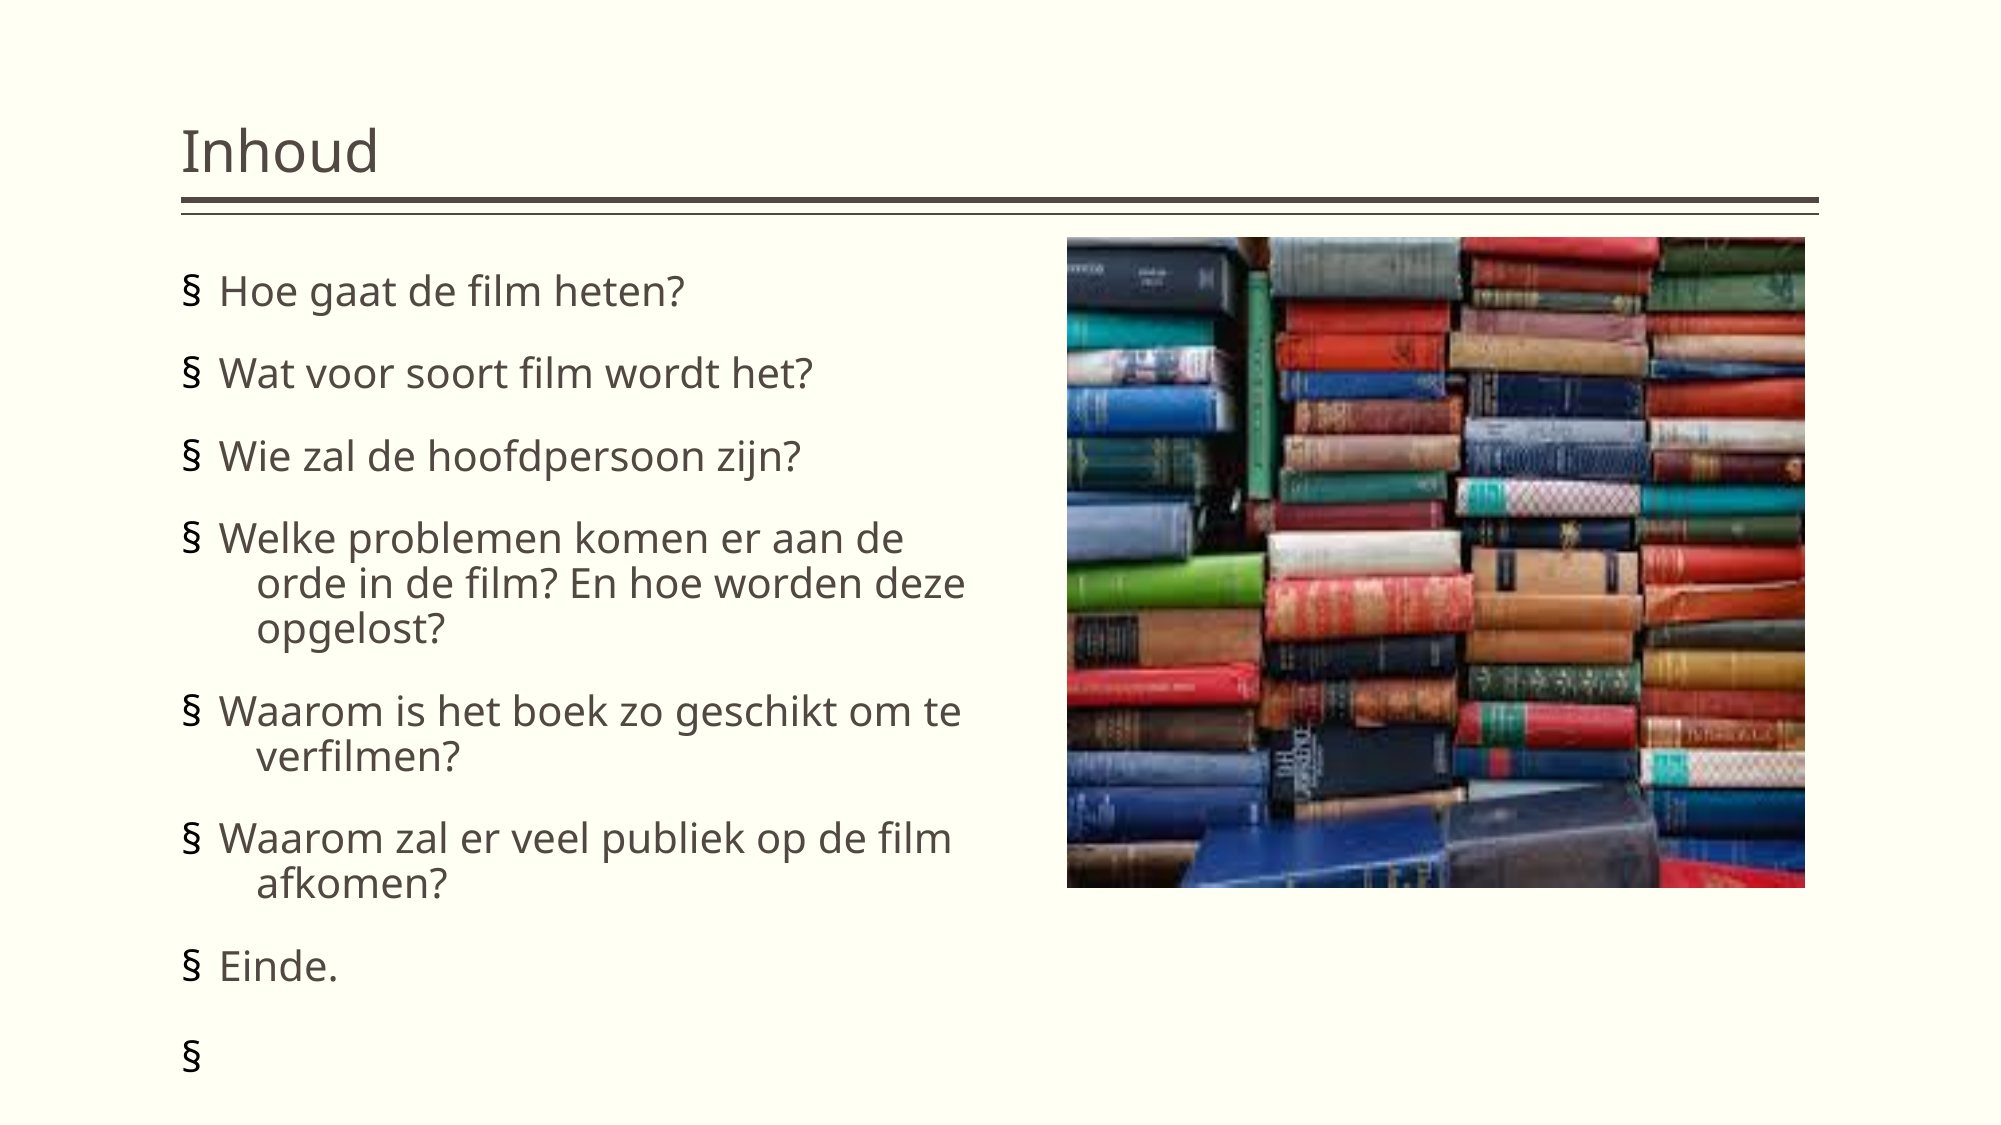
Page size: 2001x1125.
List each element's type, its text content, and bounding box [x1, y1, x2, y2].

picture [1067, 237, 1805, 888]
list Hoe gaat de film heten? Wat voor soort film wordt het? Wie zal de hoofdpersoon zijn? Welke problemen komen er aan de orde in de film? En hoe worden deze opgelost? Waarom is het boek zo geschikt om te verfilmen? Waarom zal er veel publiek op de film afkomen? Einde. [181, 262, 988, 1013]
title Inhoud [181, 12, 1819, 193]
